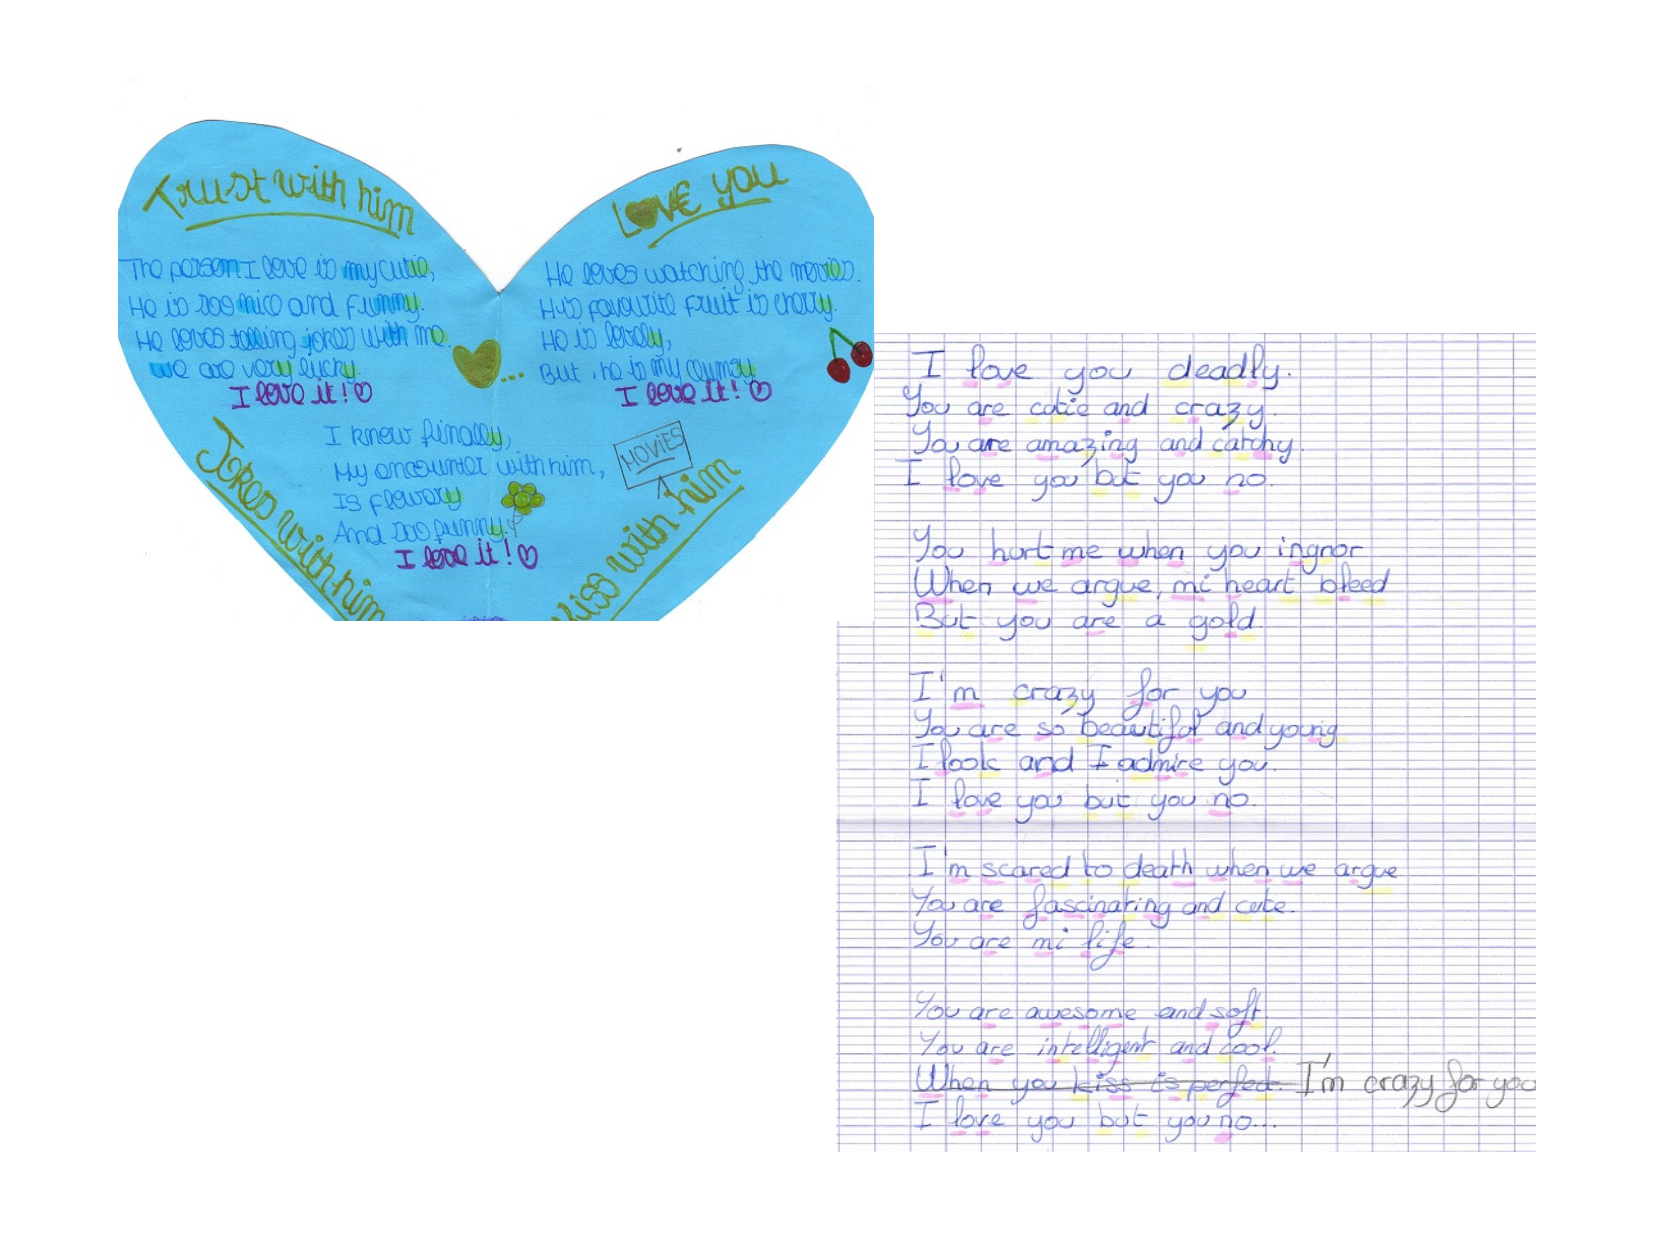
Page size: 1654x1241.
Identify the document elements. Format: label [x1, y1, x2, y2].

picture [118, 77, 1536, 1152]
